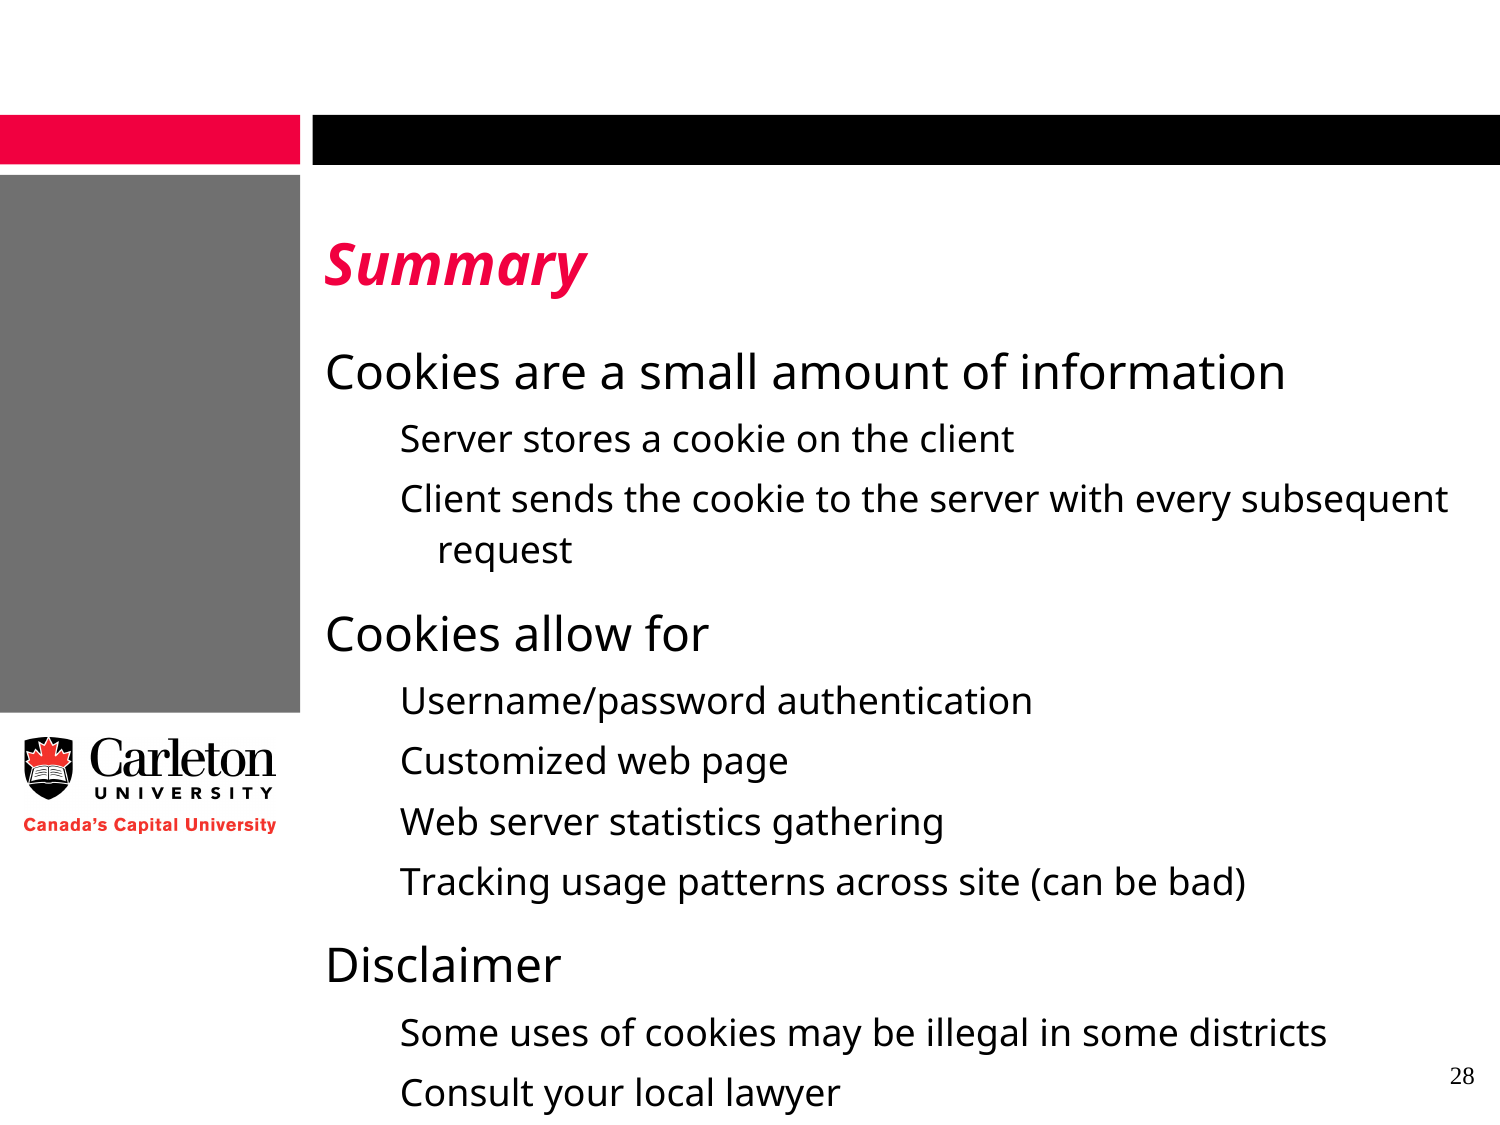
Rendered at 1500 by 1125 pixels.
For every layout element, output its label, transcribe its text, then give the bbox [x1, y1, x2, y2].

list Cookies are a small amount of information Server stores a cookie on the client Client sends the cookie to the server with every subsequent request Cookies allow for Username/password authentication Customized web page Web server statistics gathering Tracking usage patterns across site (can be bad) Disclaimer Some uses of cookies may be illegal in some districts Consult your local lawyer [324, 324, 1450, 1036]
title Summary [324, 194, 1450, 324]
picture [24, 737, 276, 834]
